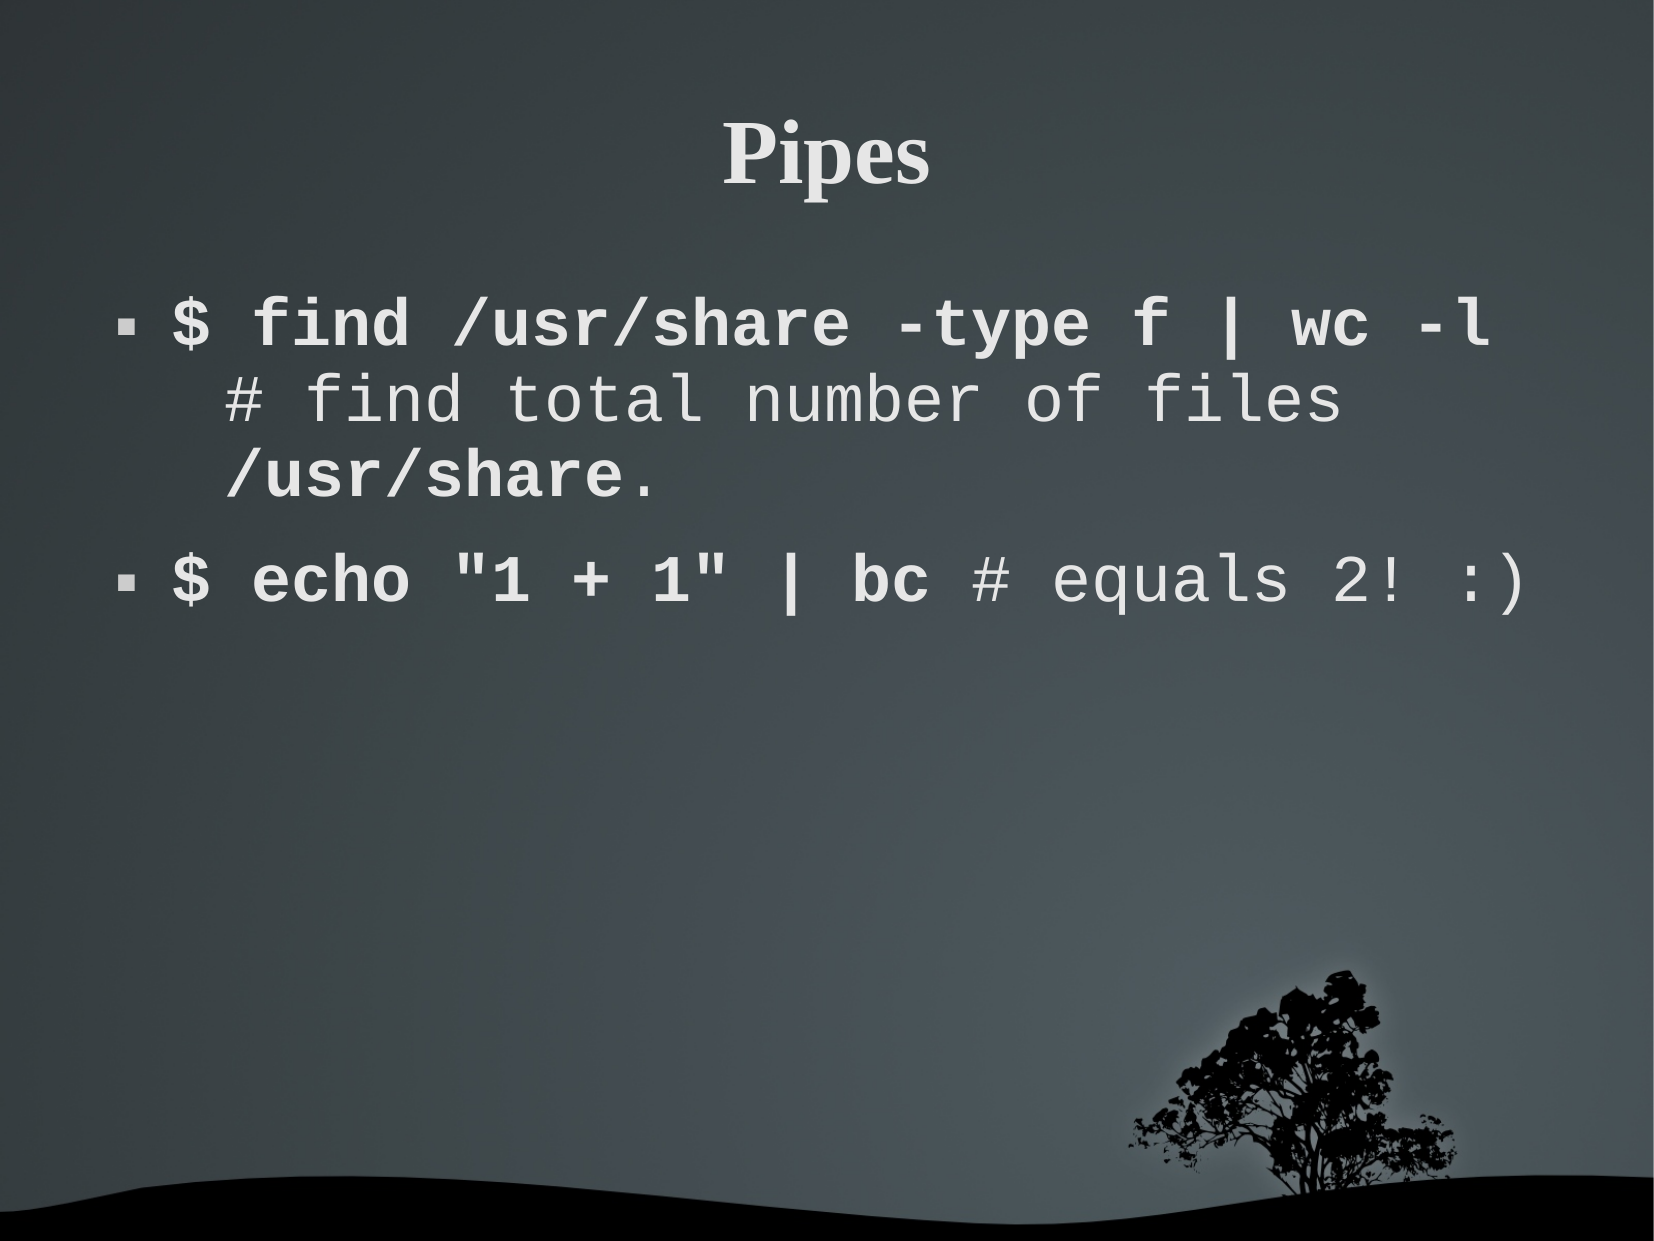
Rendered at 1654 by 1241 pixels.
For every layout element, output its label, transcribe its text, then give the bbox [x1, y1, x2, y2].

picture [0, 0, 1654, 1241]
title Pipes [82, 49, 1571, 257]
list $ find /usr/share -type f | wc -l # find total number of files /usr/share. $ echo "1 + 1" | bc # equals 2! :) [82, 290, 1571, 1109]
